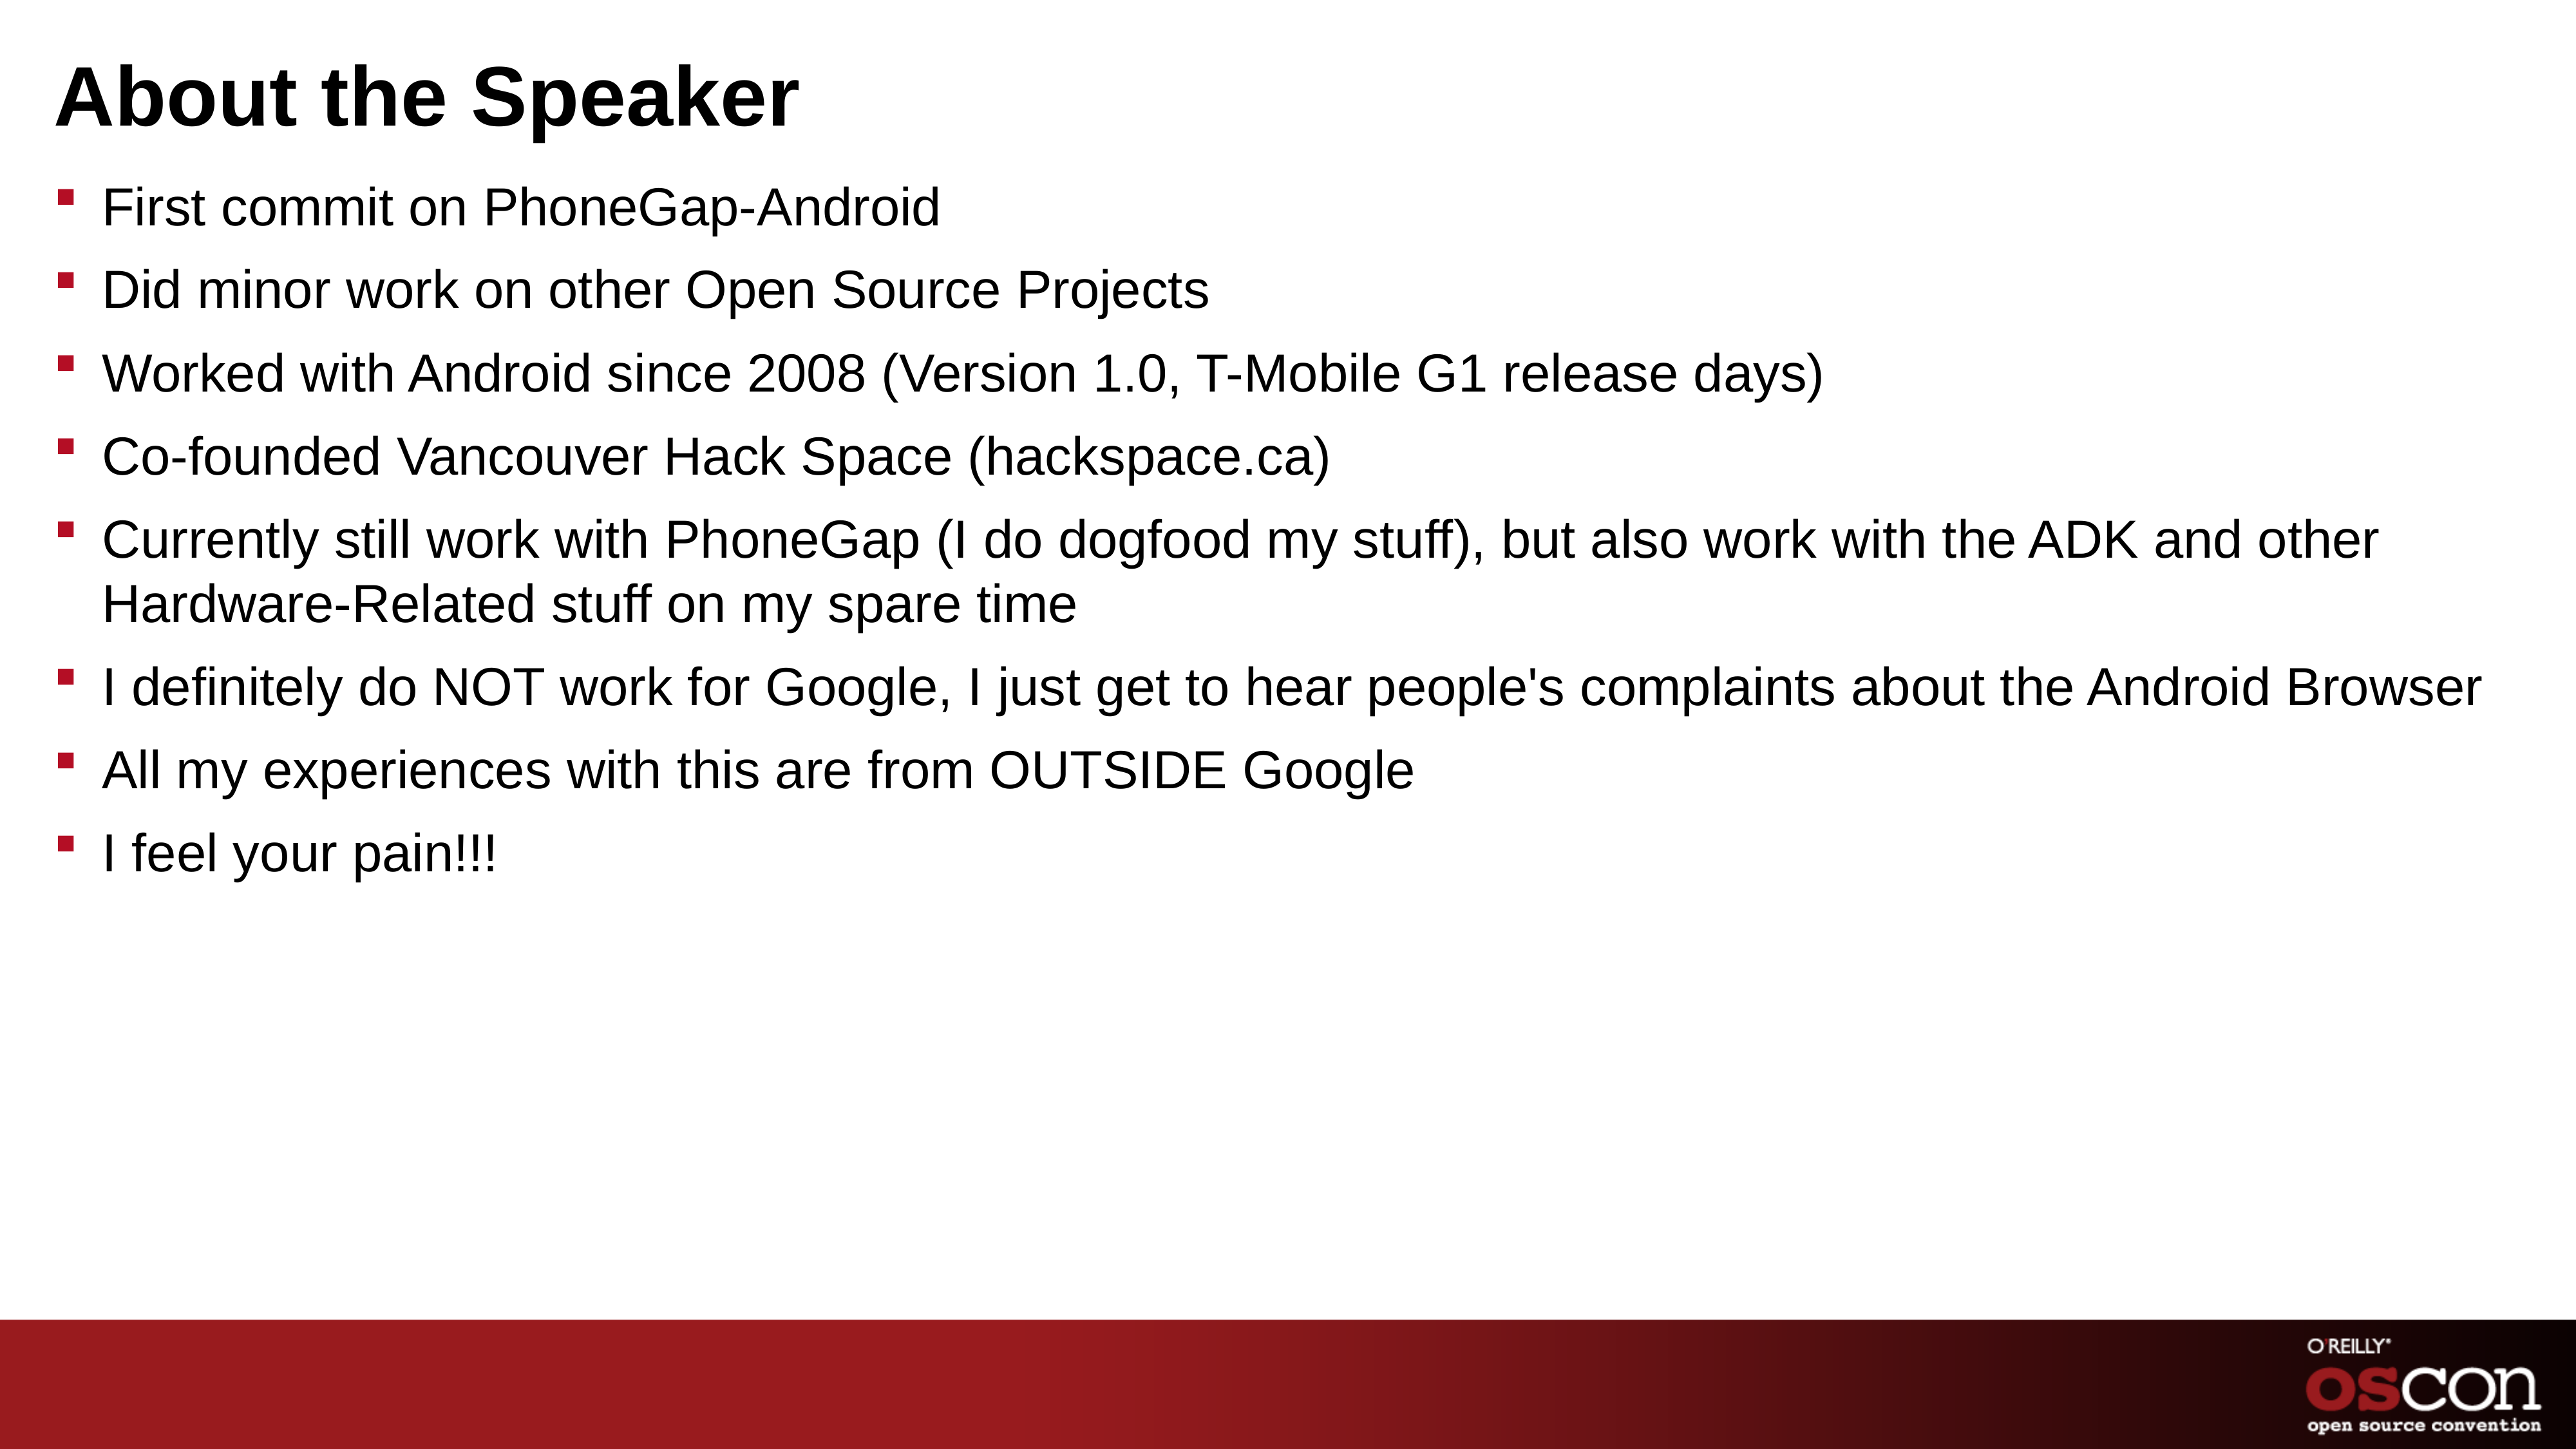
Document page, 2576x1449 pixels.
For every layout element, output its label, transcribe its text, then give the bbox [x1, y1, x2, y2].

list First commit on PhoneGap-Android Did minor work on other Open Source Projects Worked with Android since 2008 (Version 1.0, T-Mobile G1 release days) Co-founded Vancouver Hack Space (hackspace.ca) Currently still work with PhoneGap (I do dogfood my stuff), but also work with the ADK and other Hardware-Related stuff on my spare time I definitely do NOT work for Google, I just get to hear people's complaints about the Android Browser All my experiences with this are from OUTSIDE Google I feel your pain!!! [48, 166, 2514, 1135]
picture [0, 0, 2576, 1449]
title About the Speaker [48, 17, 2514, 166]
